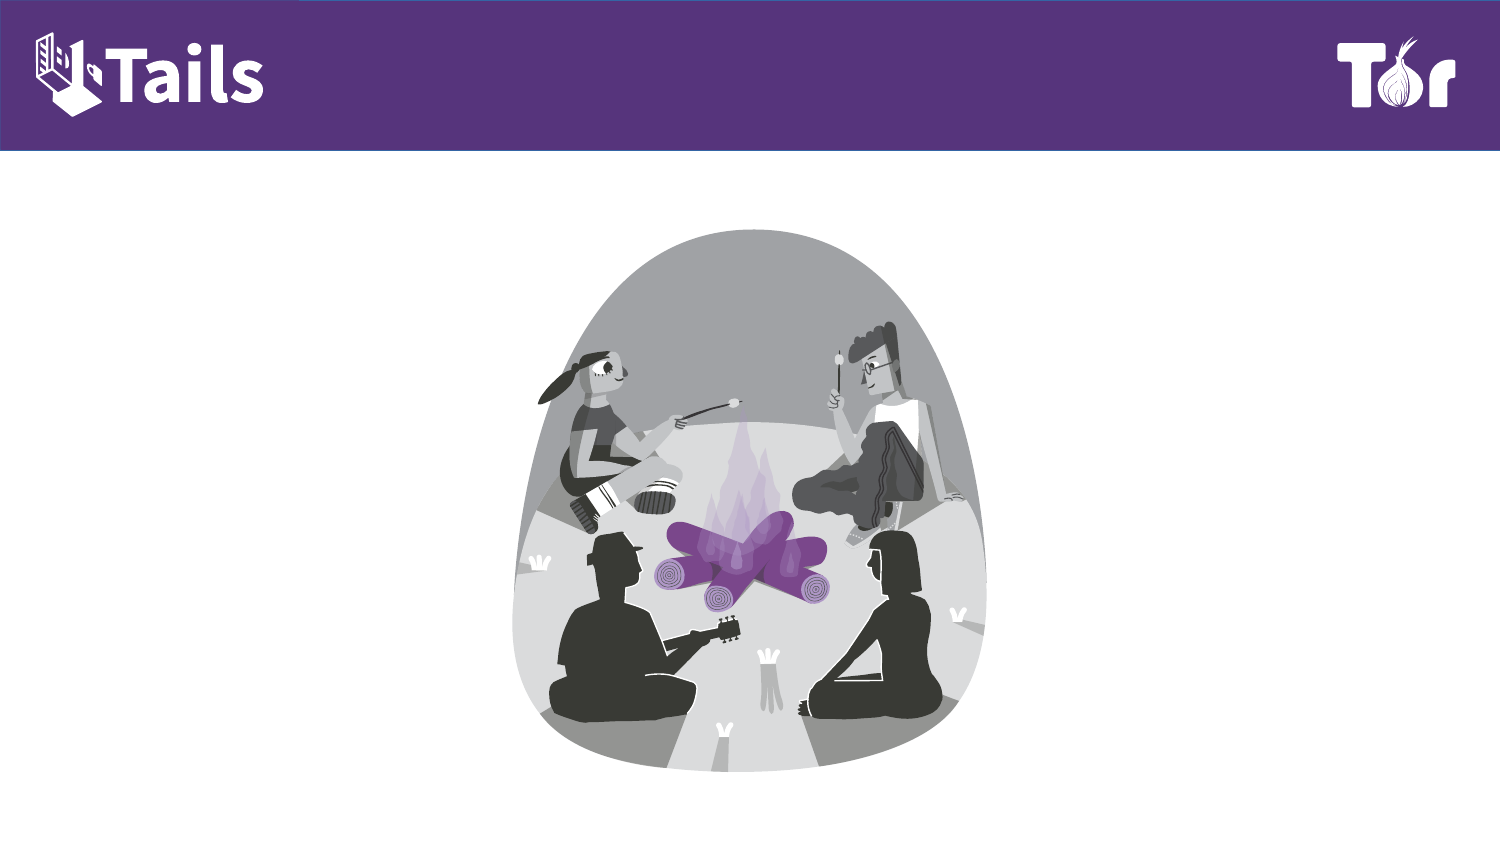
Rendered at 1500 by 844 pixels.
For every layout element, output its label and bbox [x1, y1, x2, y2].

picture [508, 223, 992, 776]
